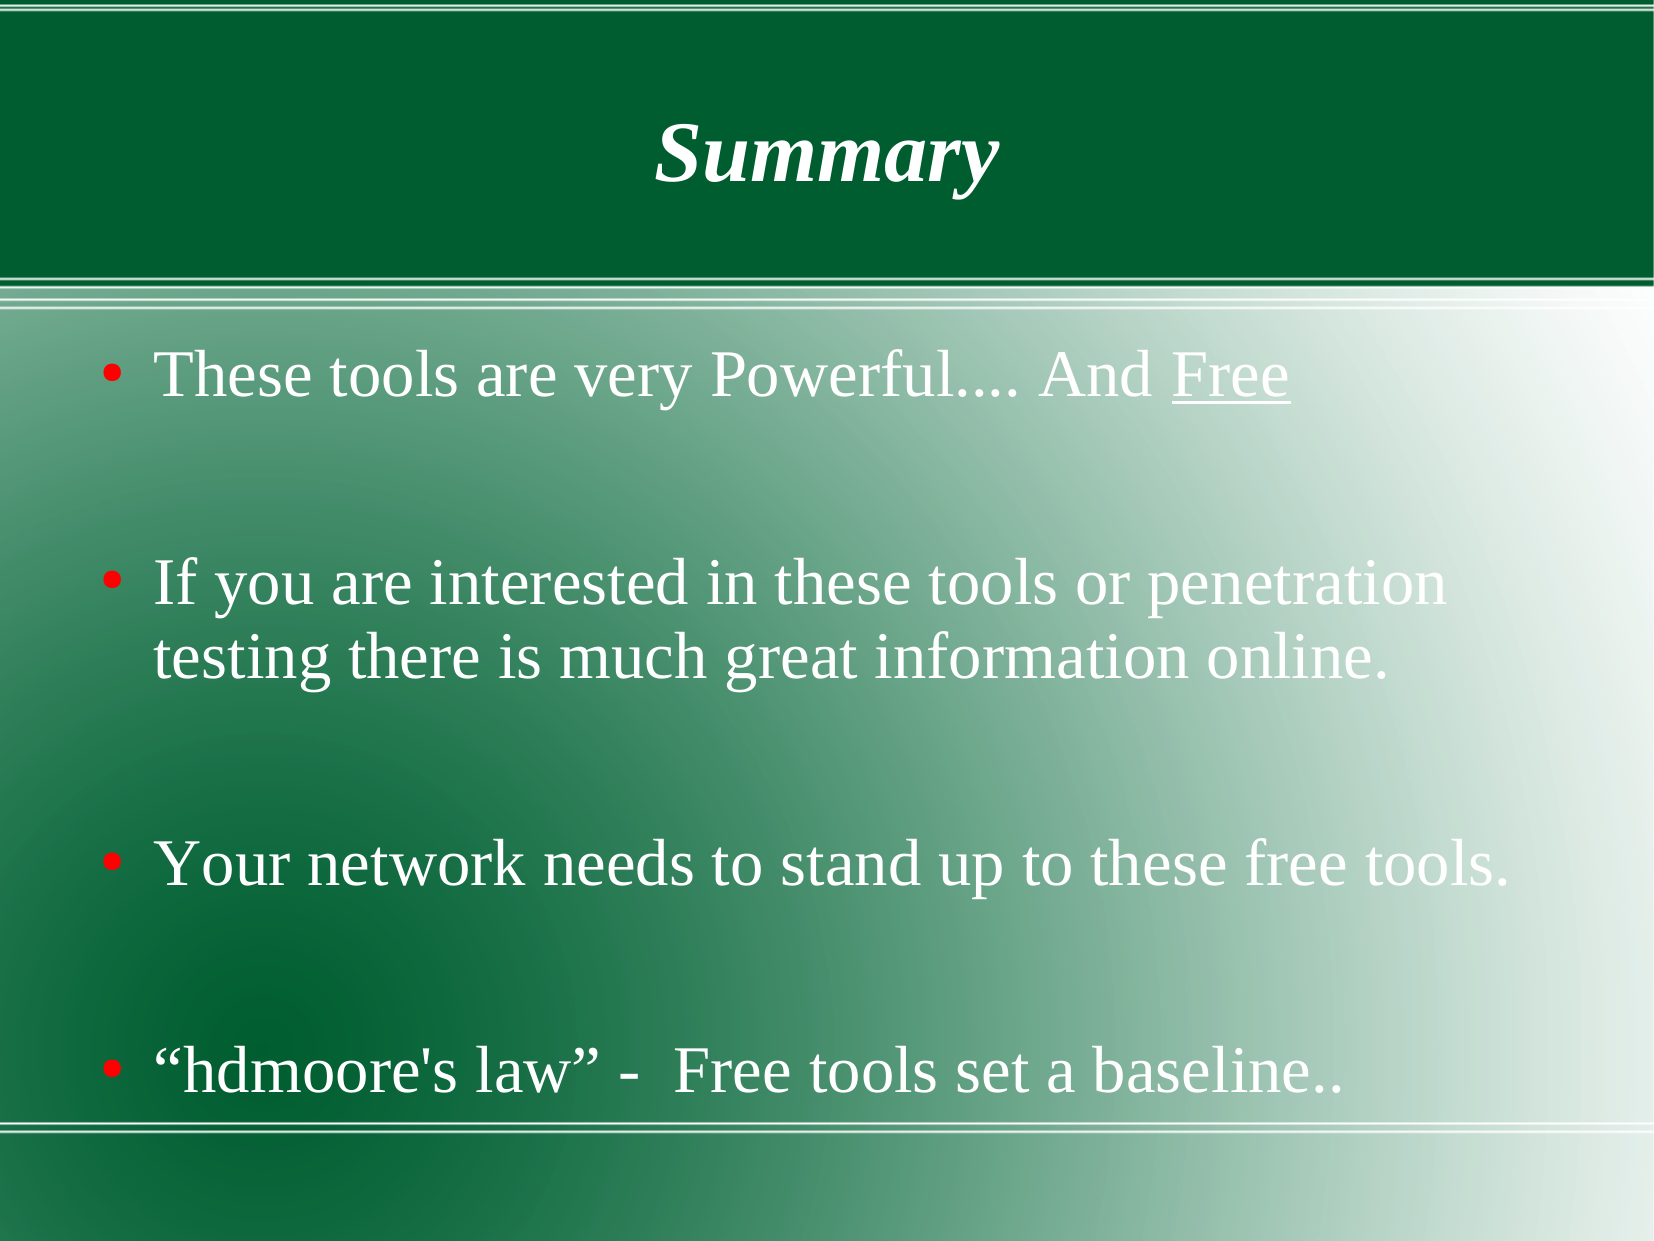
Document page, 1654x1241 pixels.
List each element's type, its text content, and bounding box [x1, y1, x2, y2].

list These tools are very Powerful.... And Free If you are interested in these tools or penetration testing there is much great information online. Your network needs to stand up to these free tools. “hdmoore's law” - Free tools set a baseline.. [82, 337, 1571, 1156]
picture [0, 0, 1654, 1241]
title Summary [82, 49, 1571, 257]
